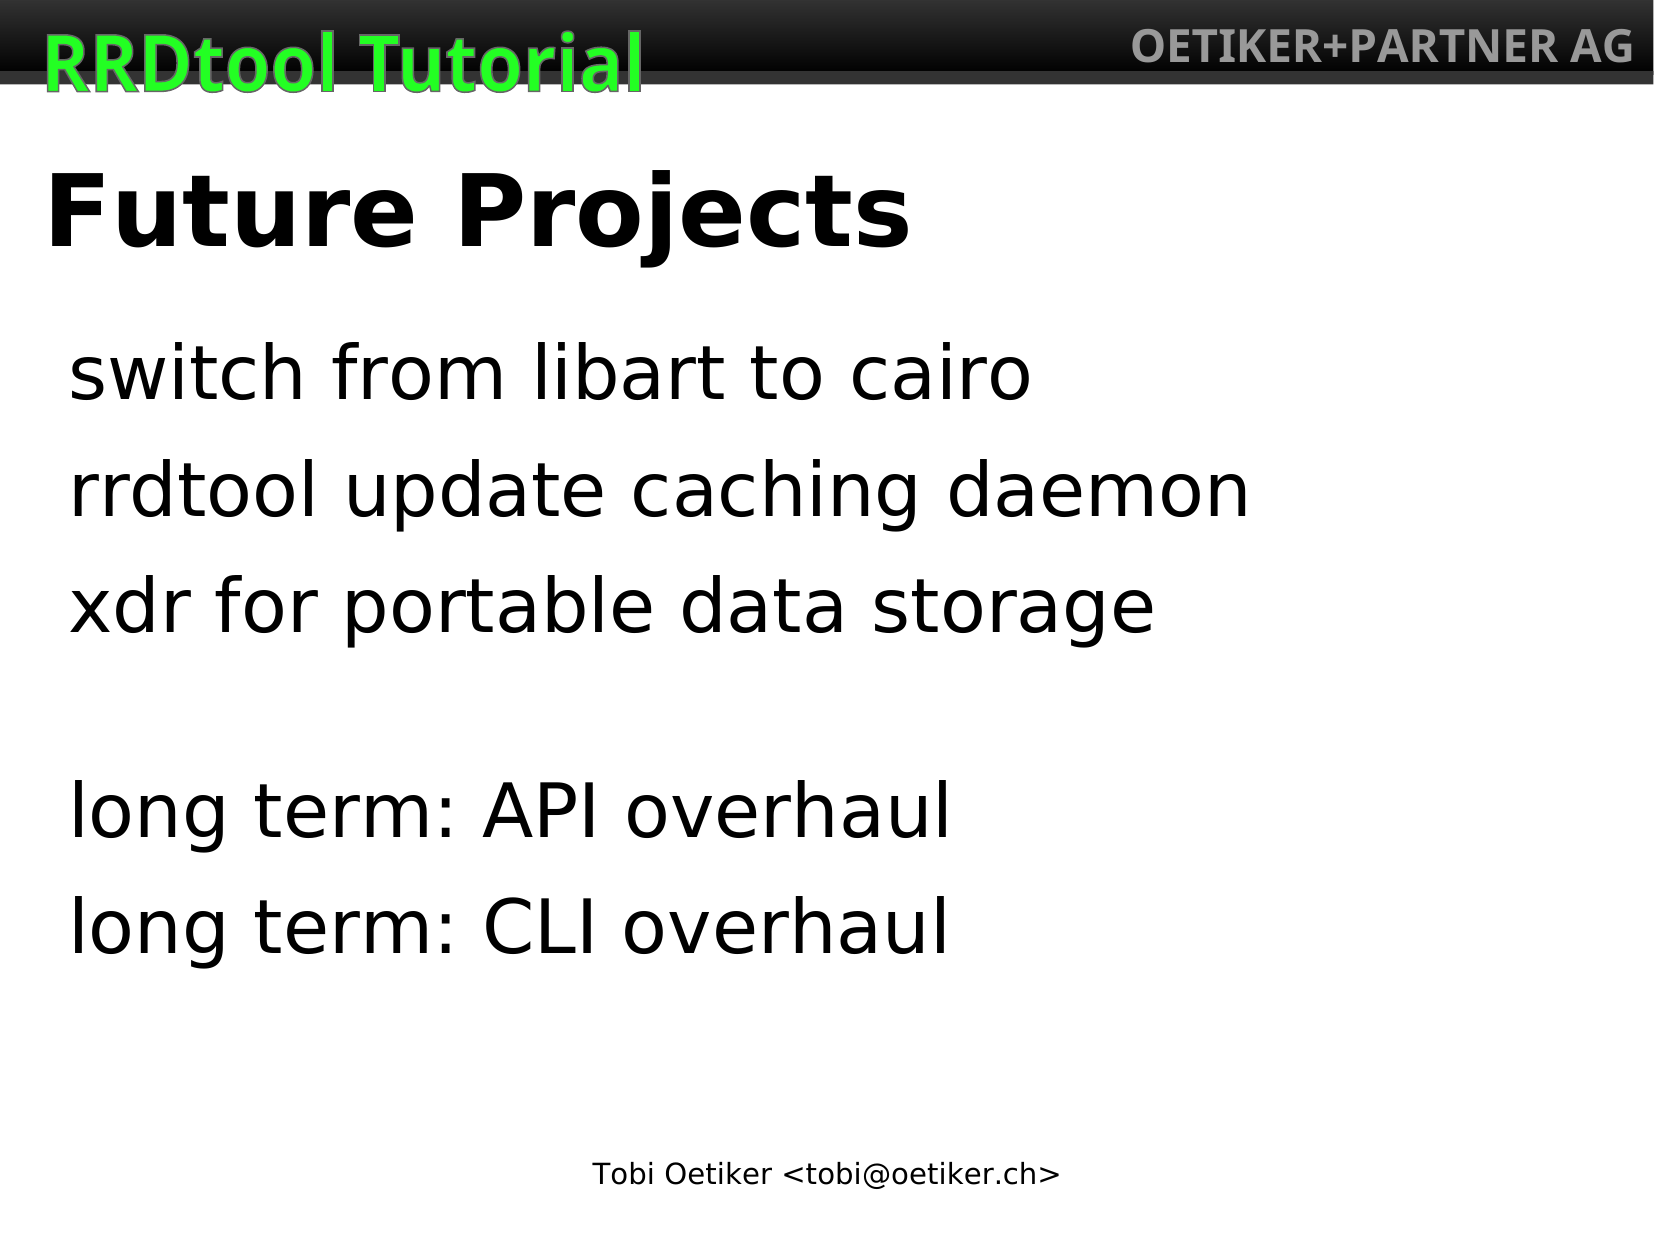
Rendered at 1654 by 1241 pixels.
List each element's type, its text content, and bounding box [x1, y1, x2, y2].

list switch from libart to cairo rrdtool update caching daemon xdr for portable data storage long term: API overhaul long term: CLI overhaul [50, 329, 1571, 1099]
title Future Projects [43, 137, 1582, 287]
